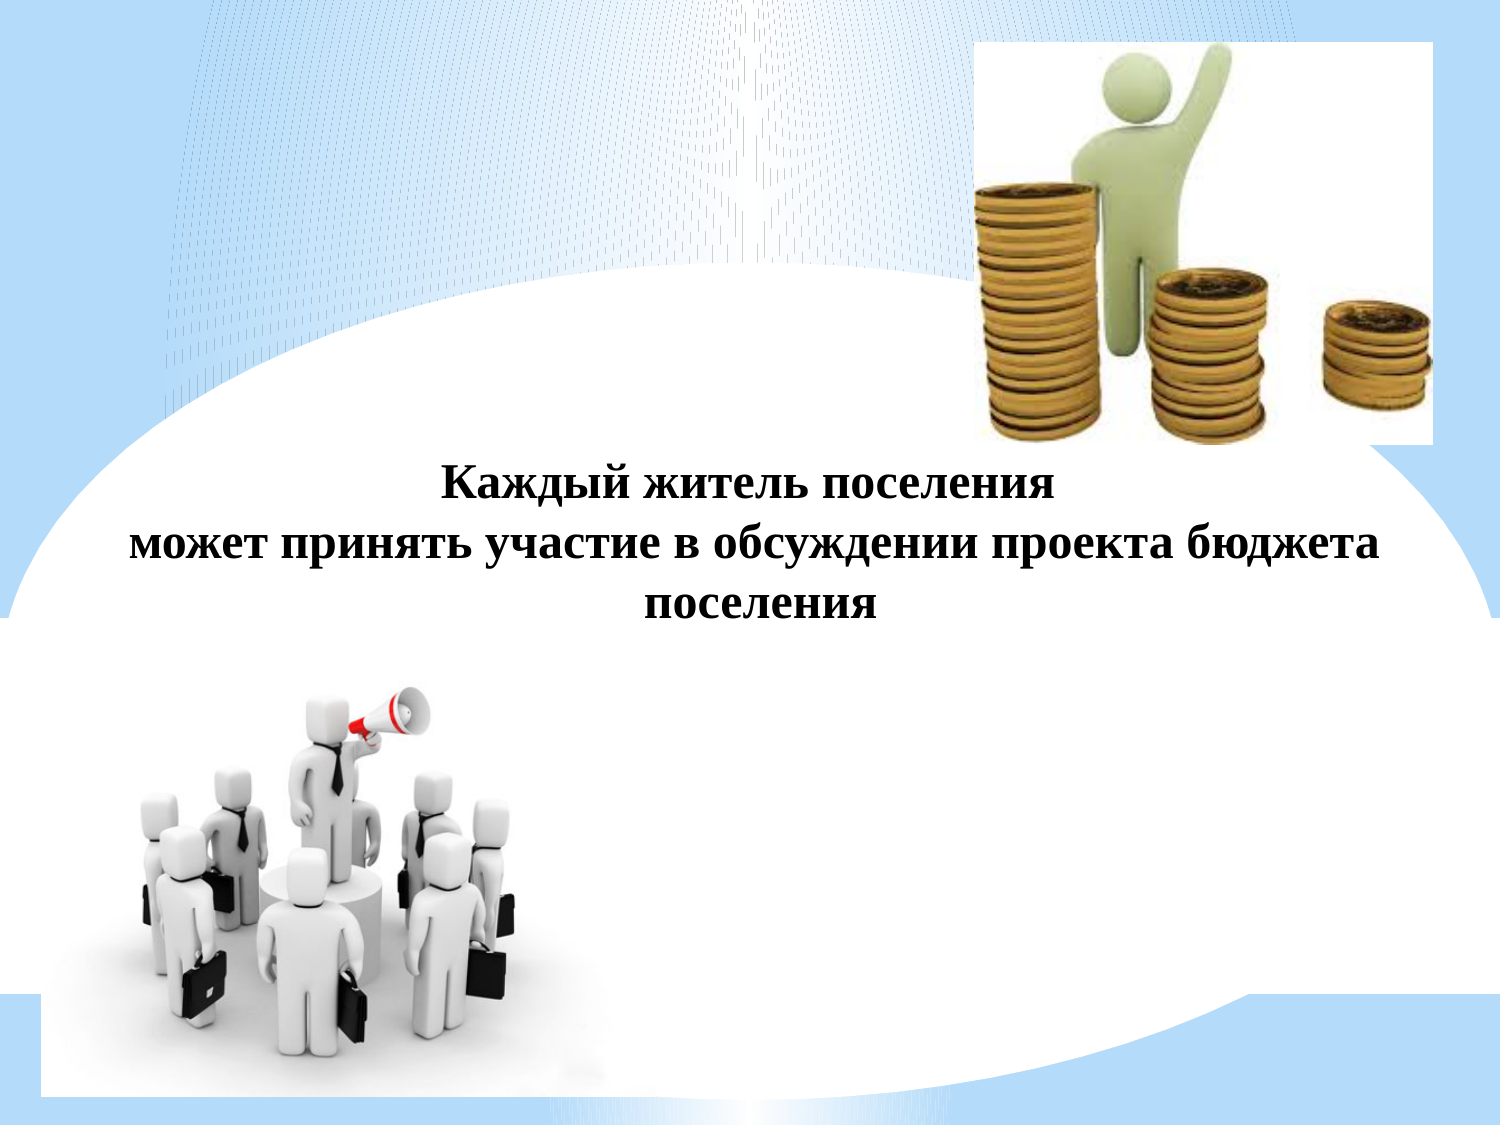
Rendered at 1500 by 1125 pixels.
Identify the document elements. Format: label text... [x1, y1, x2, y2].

text_box Каждый житель поселения может принять участие в обсуждении проекта бюджета поселения [100, 456, 1409, 622]
picture [974, 42, 1433, 445]
picture [41, 656, 656, 1097]
